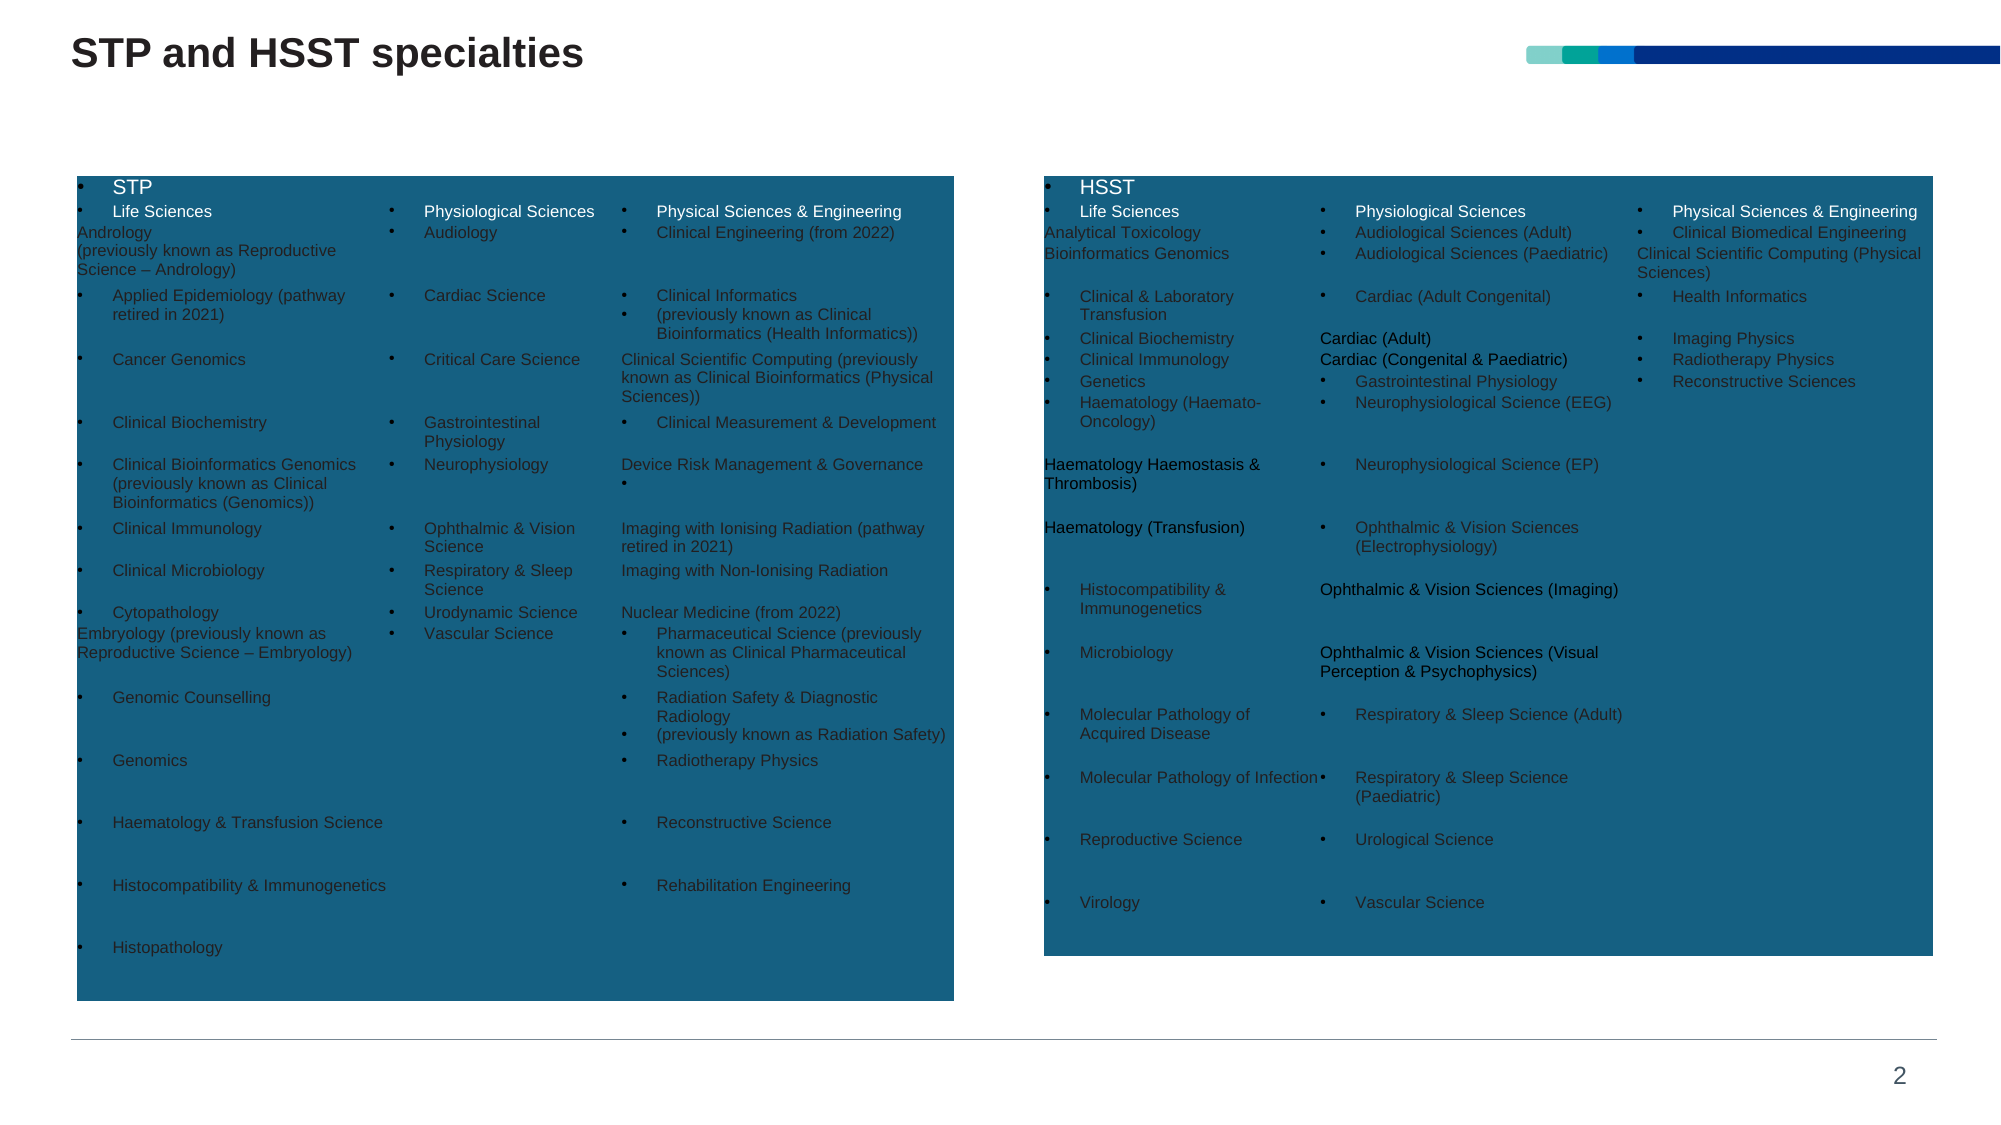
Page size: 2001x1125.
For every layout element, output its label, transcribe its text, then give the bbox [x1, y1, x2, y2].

table_cell Life Sciences [1044, 202, 1320, 223]
table_cell Device Risk Management & Governance [621, 455, 954, 519]
table_cell Ophthalmic & Vision Sciences (Visual Perception & Psychophysics) [1320, 643, 1637, 706]
table_cell Genomic Counselling [77, 688, 389, 751]
table_cell Clinical Biochemistry [1044, 329, 1320, 351]
table_cell Clinical Informatics (previously known as Clinical Bioinformatics (Health Informatics)) [621, 286, 954, 350]
table_cell Radiation Safety & Diagnostic Radiology (previously known as Radiation Safety) [621, 688, 954, 751]
table_cell Histocompatibility & Immunogenetics [77, 876, 389, 938]
table_cell Histopathology [77, 938, 389, 1001]
table_cell [389, 938, 621, 1001]
table_cell [389, 876, 621, 938]
table_cell Histocompatibility & Immunogenetics [1044, 581, 1320, 643]
table_cell Ophthalmic & Vision Sciences (Electrophysiology) [1320, 518, 1637, 581]
table_cell Clinical Scientific Computing (previously known as Clinical Bioinformatics (Physical Sciences)) [621, 350, 954, 413]
table_cell Vascular Science [1320, 893, 1637, 956]
table_cell Molecular Pathology of Infection [1044, 768, 1320, 830]
table_cell Urodynamic Science [389, 603, 621, 625]
table_cell Neurophysiology [389, 455, 621, 519]
table_cell Clinical Microbiology [77, 561, 389, 603]
table_cell Clinical & Laboratory Transfusion [1044, 287, 1320, 329]
table_cell Cardiac Science [389, 286, 621, 350]
table_cell Clinical Biochemistry [77, 413, 389, 455]
table_cell Nuclear Medicine (from 2022) [621, 603, 954, 625]
table_cell Imaging Physics [1637, 329, 1933, 351]
table_cell Cytopathology [77, 603, 389, 625]
table_cell Ophthalmic & Vision Sciences (Imaging) [1320, 581, 1637, 643]
table_cell Neurophysiological Science (EP) [1320, 456, 1637, 518]
table_cell Critical Care Science [389, 350, 621, 413]
table_cell Clinical Measurement & Development [621, 413, 954, 455]
table_cell Cardiac (Adult Congenital) [1320, 287, 1637, 329]
table_cell Physical Sciences & Engineering [621, 202, 954, 223]
table_cell Haematology (Haemato-Oncology) [1044, 393, 1320, 456]
table_cell Respiratory & Sleep Science (Paediatric) [1320, 768, 1637, 830]
table_cell Radiotherapy Physics [621, 751, 954, 814]
table_header HSST [1044, 176, 1933, 202]
table_cell Haematology & Transfusion Science [77, 814, 389, 876]
table_cell Physical Sciences & Engineering [1637, 202, 1933, 223]
table_cell Respiratory & Sleep Science [389, 561, 621, 603]
table_cell Life Sciences [77, 202, 389, 223]
table_cell Ophthalmic & Vision Science [389, 519, 621, 561]
table_cell Cardiac (Congenital & Paediatric) [1320, 351, 1637, 372]
table_cell [1637, 706, 1933, 768]
table_cell Haematology Haemostasis & Thrombosis) [1044, 456, 1320, 518]
table_cell Respiratory & Sleep Science (Adult) [1320, 706, 1637, 768]
table_cell Clinical Scientific Computing (Physical Sciences) [1637, 244, 1933, 287]
table_cell [1637, 393, 1933, 456]
table_cell [1637, 768, 1933, 830]
table_cell Gastrointestinal Physiology [1320, 372, 1637, 393]
table_cell Clinical Immunology [77, 519, 389, 561]
table_cell Cardiac (Adult) [1320, 329, 1637, 351]
table_cell Bioinformatics Genomics [1044, 244, 1320, 287]
table_cell Clinical Engineering (from 2022) [621, 223, 954, 286]
table_cell Virology [1044, 893, 1320, 956]
table_cell Reconstructive Science [621, 814, 954, 876]
table_cell Imaging with Ionising Radiation (pathway retired in 2021) [621, 519, 954, 561]
table_cell Genetics [1044, 372, 1320, 393]
table_cell Audiological Sciences (Paediatric) [1320, 244, 1637, 287]
table_cell [1637, 830, 1933, 893]
table_cell Cancer Genomics [77, 350, 389, 413]
table_cell Microbiology [1044, 643, 1320, 706]
table_cell Imaging with Non-Ionising Radiation [621, 561, 954, 603]
table_cell Rehabilitation Engineering [621, 876, 954, 938]
table_cell Applied Epidemiology (pathway retired in 2021) [77, 286, 389, 350]
table_cell [389, 814, 621, 876]
table_cell Neurophysiological Science (EEG) [1320, 393, 1637, 456]
table_cell Physiological Sciences [1320, 202, 1637, 223]
table_cell Molecular Pathology of Acquired Disease [1044, 706, 1320, 768]
table_cell Radiotherapy Physics [1637, 351, 1933, 372]
table_header STP [77, 176, 954, 202]
table_cell Urological Science [1320, 830, 1637, 893]
table_cell Reconstructive Sciences [1637, 372, 1933, 393]
table_cell Health Informatics [1637, 287, 1933, 329]
table_cell [1637, 518, 1933, 581]
table_cell [1637, 643, 1933, 706]
table_cell Gastrointestinal Physiology [389, 413, 621, 455]
title STP and HSST specialties [70, 32, 1513, 79]
table_cell [389, 751, 621, 814]
table_cell Pharmaceutical Science (previously known as Clinical Pharmaceutical Sciences) [621, 625, 954, 688]
table_cell [621, 938, 954, 1001]
table_cell Genomics [77, 751, 389, 814]
table_cell Reproductive Science [1044, 830, 1320, 893]
table_cell Audiological Sciences (Adult) [1320, 223, 1637, 244]
table_cell [1637, 456, 1933, 518]
table_cell [1637, 581, 1933, 643]
table_cell Analytical Toxicology [1044, 223, 1320, 244]
table_cell Physiological Sciences [389, 202, 621, 223]
table_cell [389, 688, 621, 751]
table_cell Clinical Bioinformatics Genomics (previously known as Clinical Bioinformatics (Genomics)) [77, 455, 389, 519]
table_cell [1637, 893, 1933, 956]
table_cell Haematology (Transfusion) [1044, 518, 1320, 581]
table_cell Audiology [389, 223, 621, 286]
table_cell Embryology (previously known as Reproductive Science – Embryology) [77, 625, 389, 688]
table_cell Clinical Immunology [1044, 351, 1320, 372]
table_cell Andrology (previously known as Reproductive Science – Andrology) [77, 223, 389, 286]
table_cell Vascular Science [389, 625, 621, 688]
table_cell Clinical Biomedical Engineering [1637, 223, 1933, 244]
